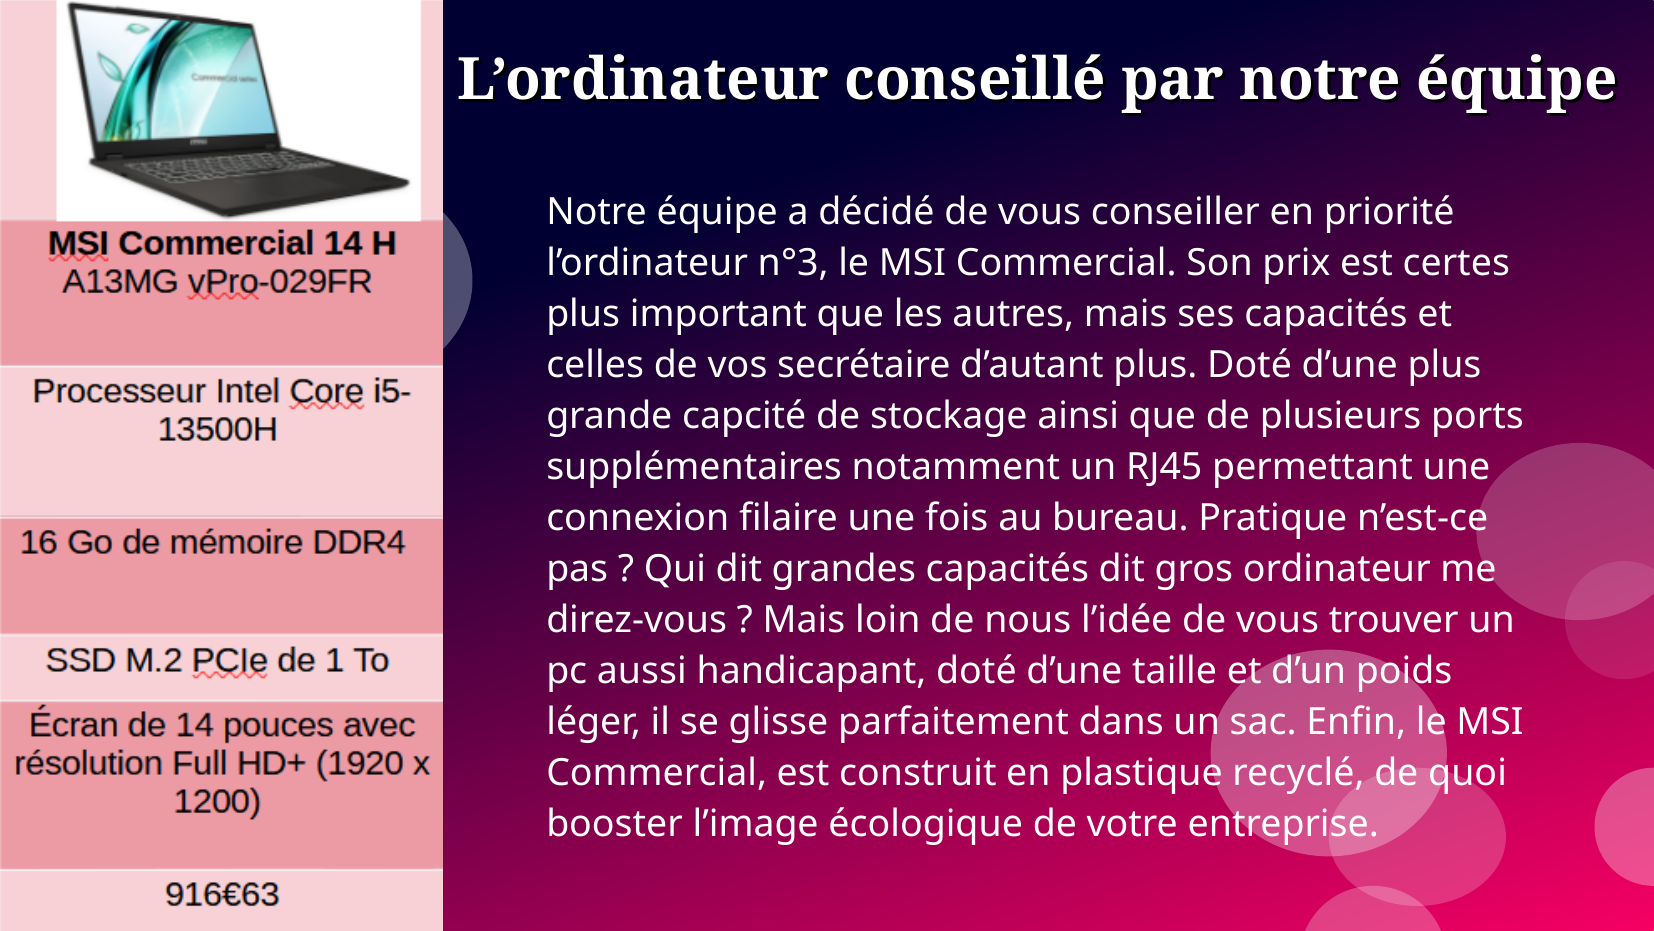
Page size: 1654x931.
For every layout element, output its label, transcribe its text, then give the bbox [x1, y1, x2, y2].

text_box L’ordinateur conseillé par notre équipe [443, 29, 1654, 178]
text_box Notre équipe a décidé de vous conseiller en priorité l’ordinateur n°3, le MSI Commercial. Son prix est certes plus important que les autres, mais ses capacités et celles de vos secrétaire d’autant plus. Doté d’une plus grande capcité de stockage ainsi que de plusieurs ports supplémentaires notamment un RJ45 permettant une connexion filaire une fois au bureau. Pratique n’est-ce pas ? Qui dit grandes capacités dit gros ordinateur me direz-vous ? Mais loin de nous l’idée de vous trouver un pc aussi handicapant, doté d’une taille et d’un poids léger, il se glisse parfaitement dans un sac. Enfin, le MSI Commercial, est construit en plastique recyclé, de quoi booster l’image écologique de votre entreprise. [531, 177, 1565, 886]
picture [0, 0, 443, 931]
